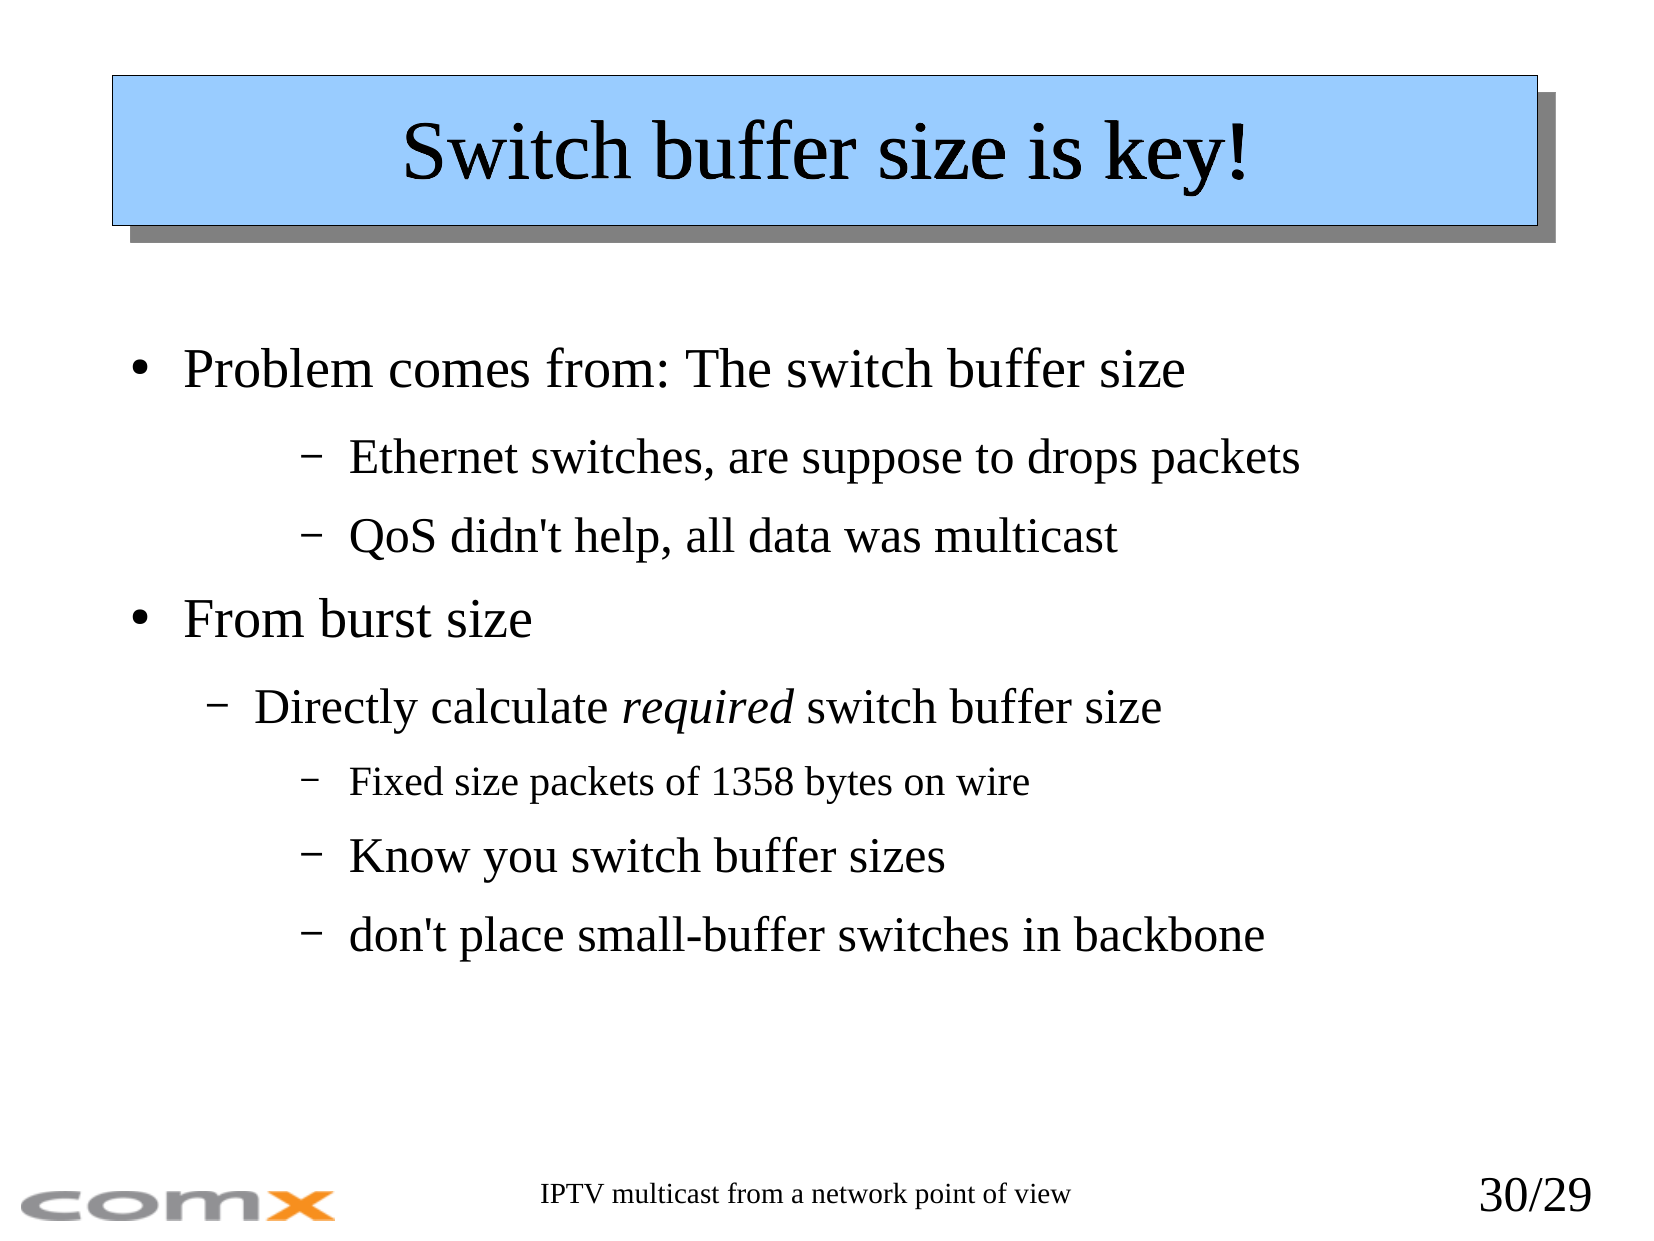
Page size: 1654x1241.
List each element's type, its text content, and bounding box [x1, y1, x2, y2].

picture [21, 1191, 335, 1221]
title Switch buffer size is key! [116, 75, 1538, 226]
list Problem comes from: The switch buffer size Ethernet switches, are suppose to drops packets QoS didn't help, all data was multicast From burst size Directly calculate required switch buffer size Fixed size packets of 1358 bytes on wire Know you switch buffer sizes don't place small-buffer switches in backbone [112, 337, 1538, 1126]
